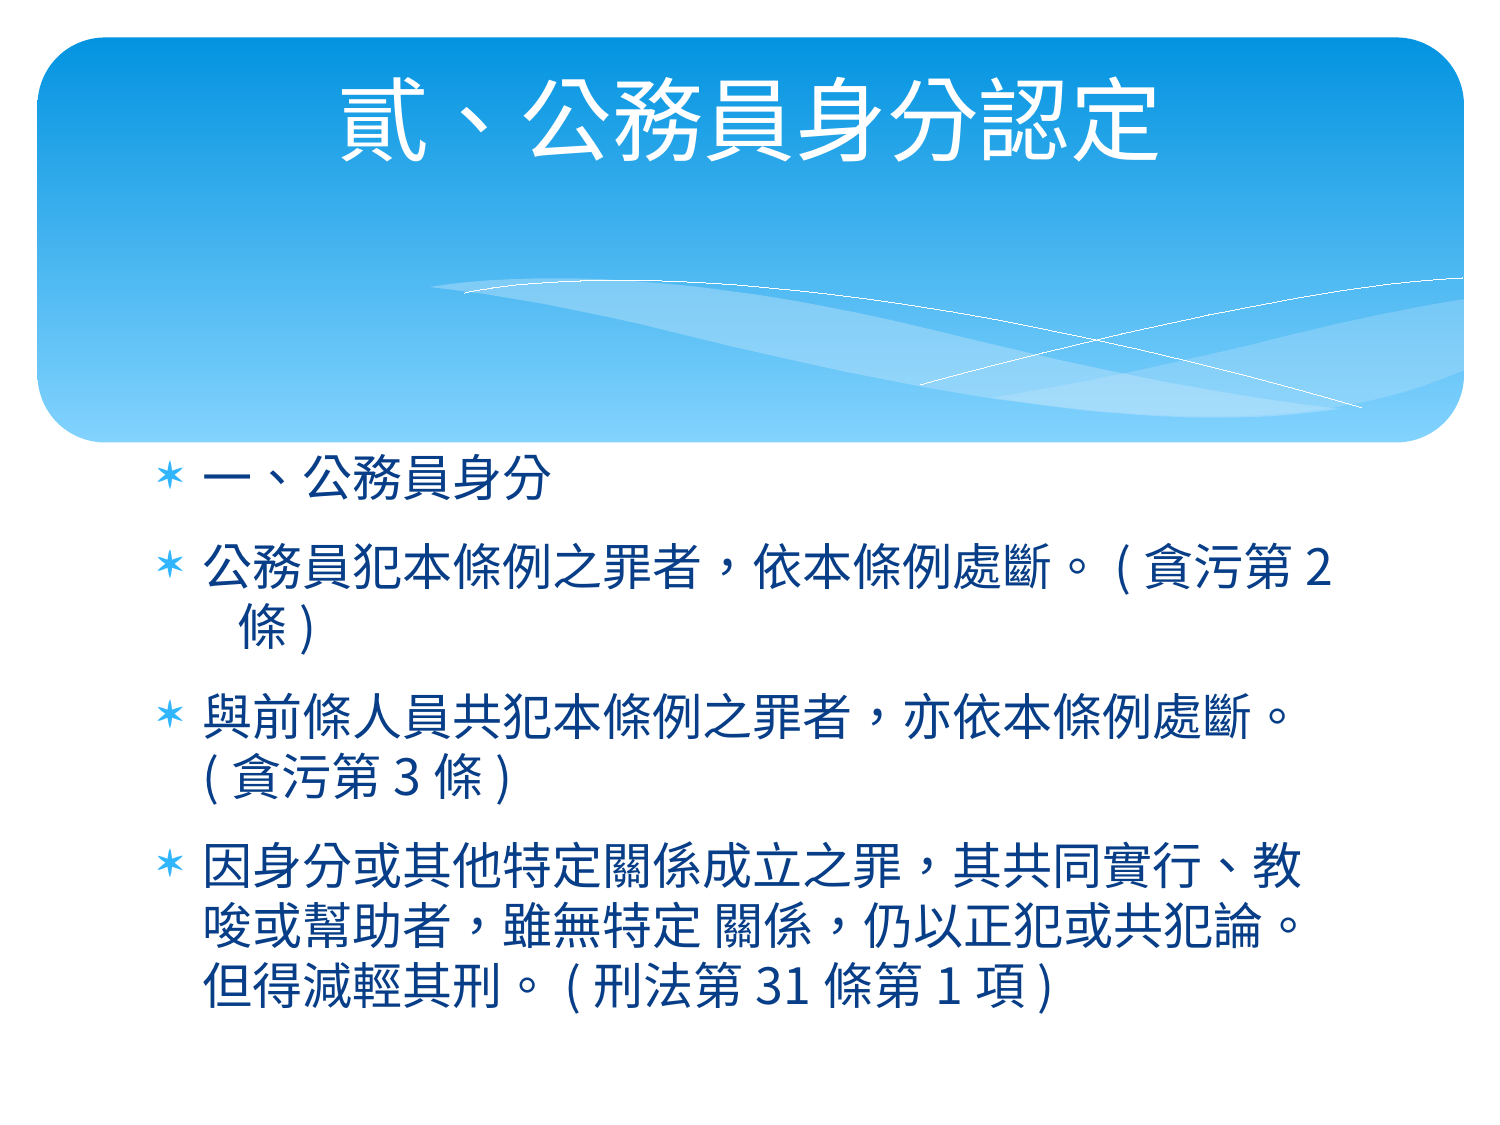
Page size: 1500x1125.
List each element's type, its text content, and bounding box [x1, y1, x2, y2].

list 一、公務員身分 公務員犯本條例之罪者，依本條例處斷。(貪污第2 條) 與前條人員共犯本條例之罪者，亦依本條例處斷。 (貪污第3條) 因身分或其他特定關係成立之罪，其共同實行、教唆或幫助者，雖無特定 關係，仍以正犯或共犯論。但得減輕其刑。(刑法第31條第1項) [143, 438, 1359, 1005]
title 貳、公務員身分認定 [75, 55, 1425, 261]
